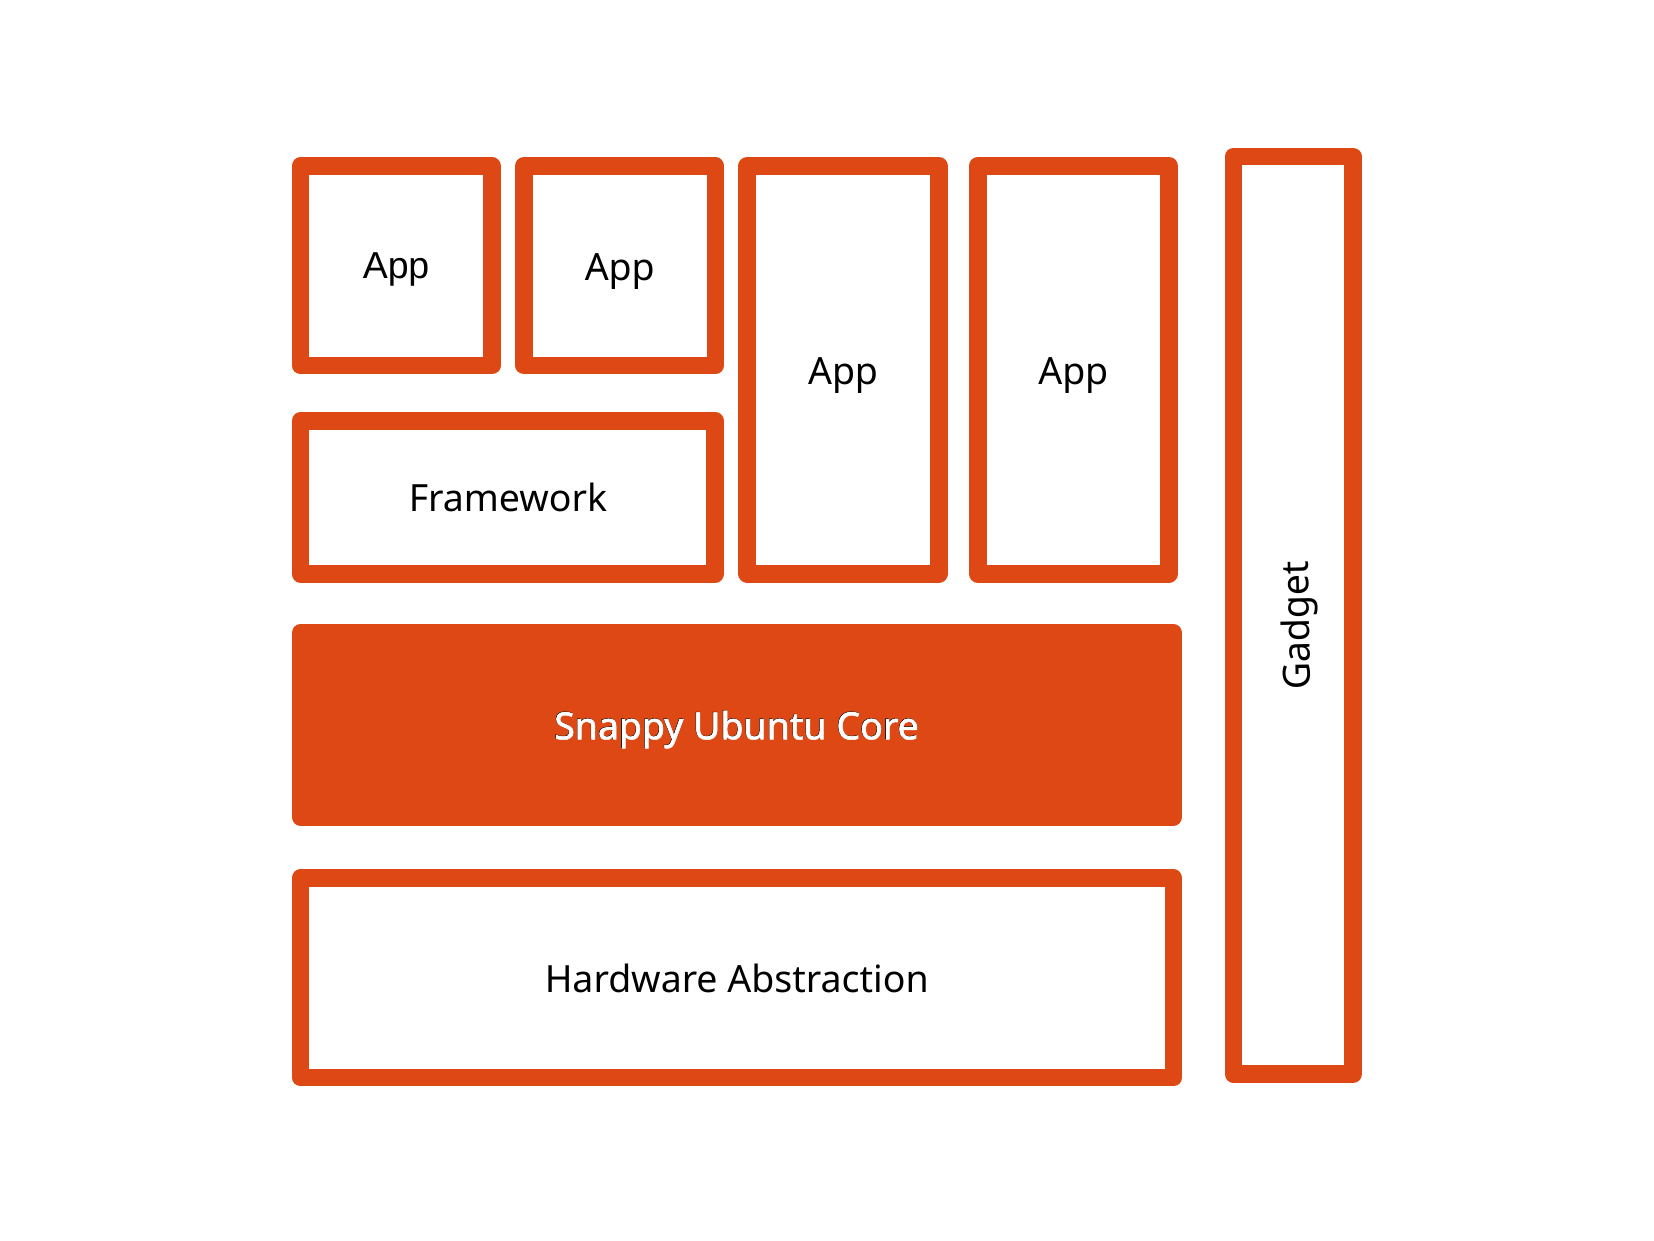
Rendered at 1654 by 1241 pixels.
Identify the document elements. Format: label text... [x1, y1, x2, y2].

text_box [1233, 156, 1354, 1075]
text_box App [300, 165, 492, 366]
text_box Snappy Ubuntu Core [300, 632, 1174, 817]
text_box Hardware Abstraction [300, 878, 1174, 1078]
text_box Gadget [1260, 549, 1321, 706]
text_box Framework [300, 420, 716, 574]
text_box App [977, 165, 1170, 574]
text_box App [523, 165, 716, 366]
text_box App [747, 165, 939, 574]
